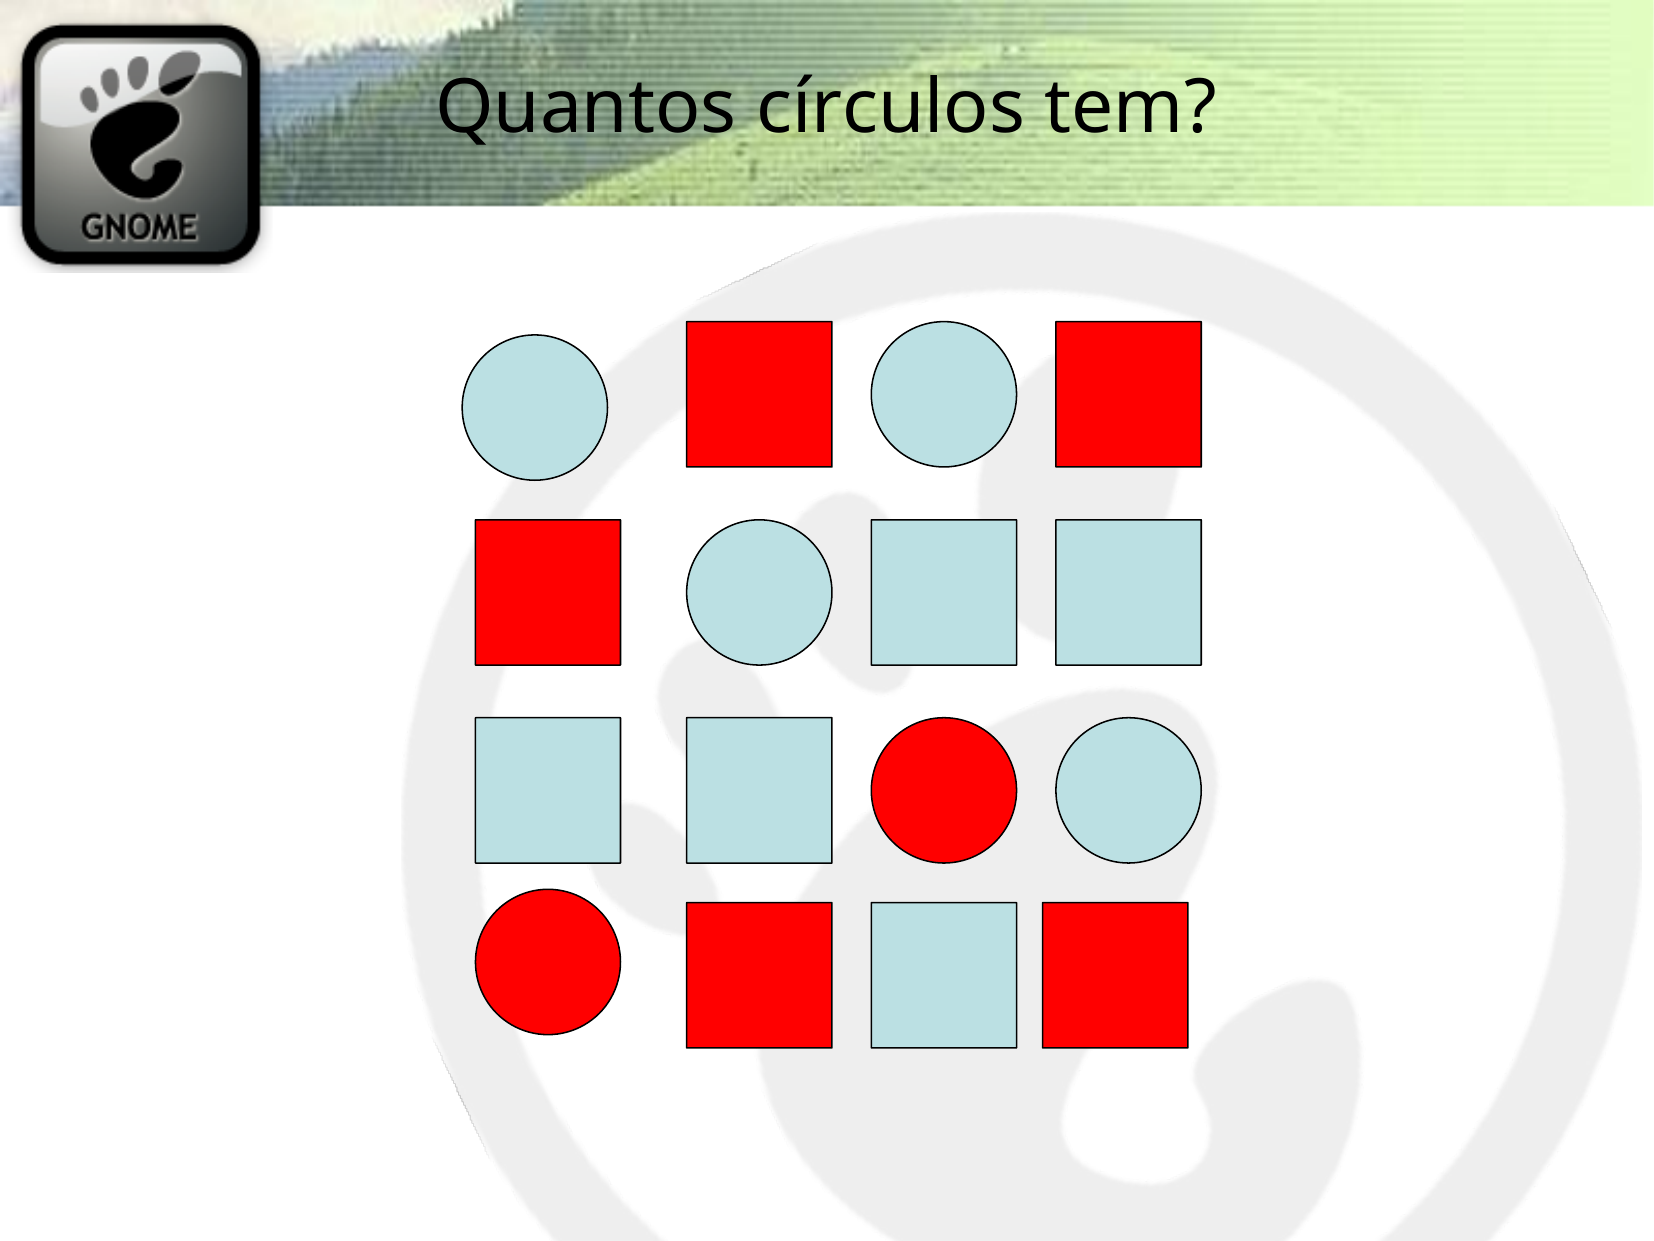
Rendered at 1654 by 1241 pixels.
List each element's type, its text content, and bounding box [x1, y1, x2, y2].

text_box [1055, 321, 1202, 467]
text_box [1055, 519, 1202, 666]
text_box [475, 889, 621, 1035]
text_box [686, 519, 832, 666]
text_box [686, 321, 832, 467]
text_box [871, 902, 1017, 1048]
text_box [686, 717, 832, 864]
text_box [871, 519, 1017, 666]
text_box [475, 519, 621, 666]
text_box [871, 321, 1017, 467]
text_box [686, 902, 832, 1048]
text_box [475, 717, 621, 864]
title Quantos círculos tem? [0, 0, 1653, 206]
text_box [1042, 902, 1188, 1048]
text_box [1055, 717, 1202, 864]
text_box [462, 334, 608, 481]
text_box [871, 717, 1017, 864]
picture [0, 0, 1654, 1241]
